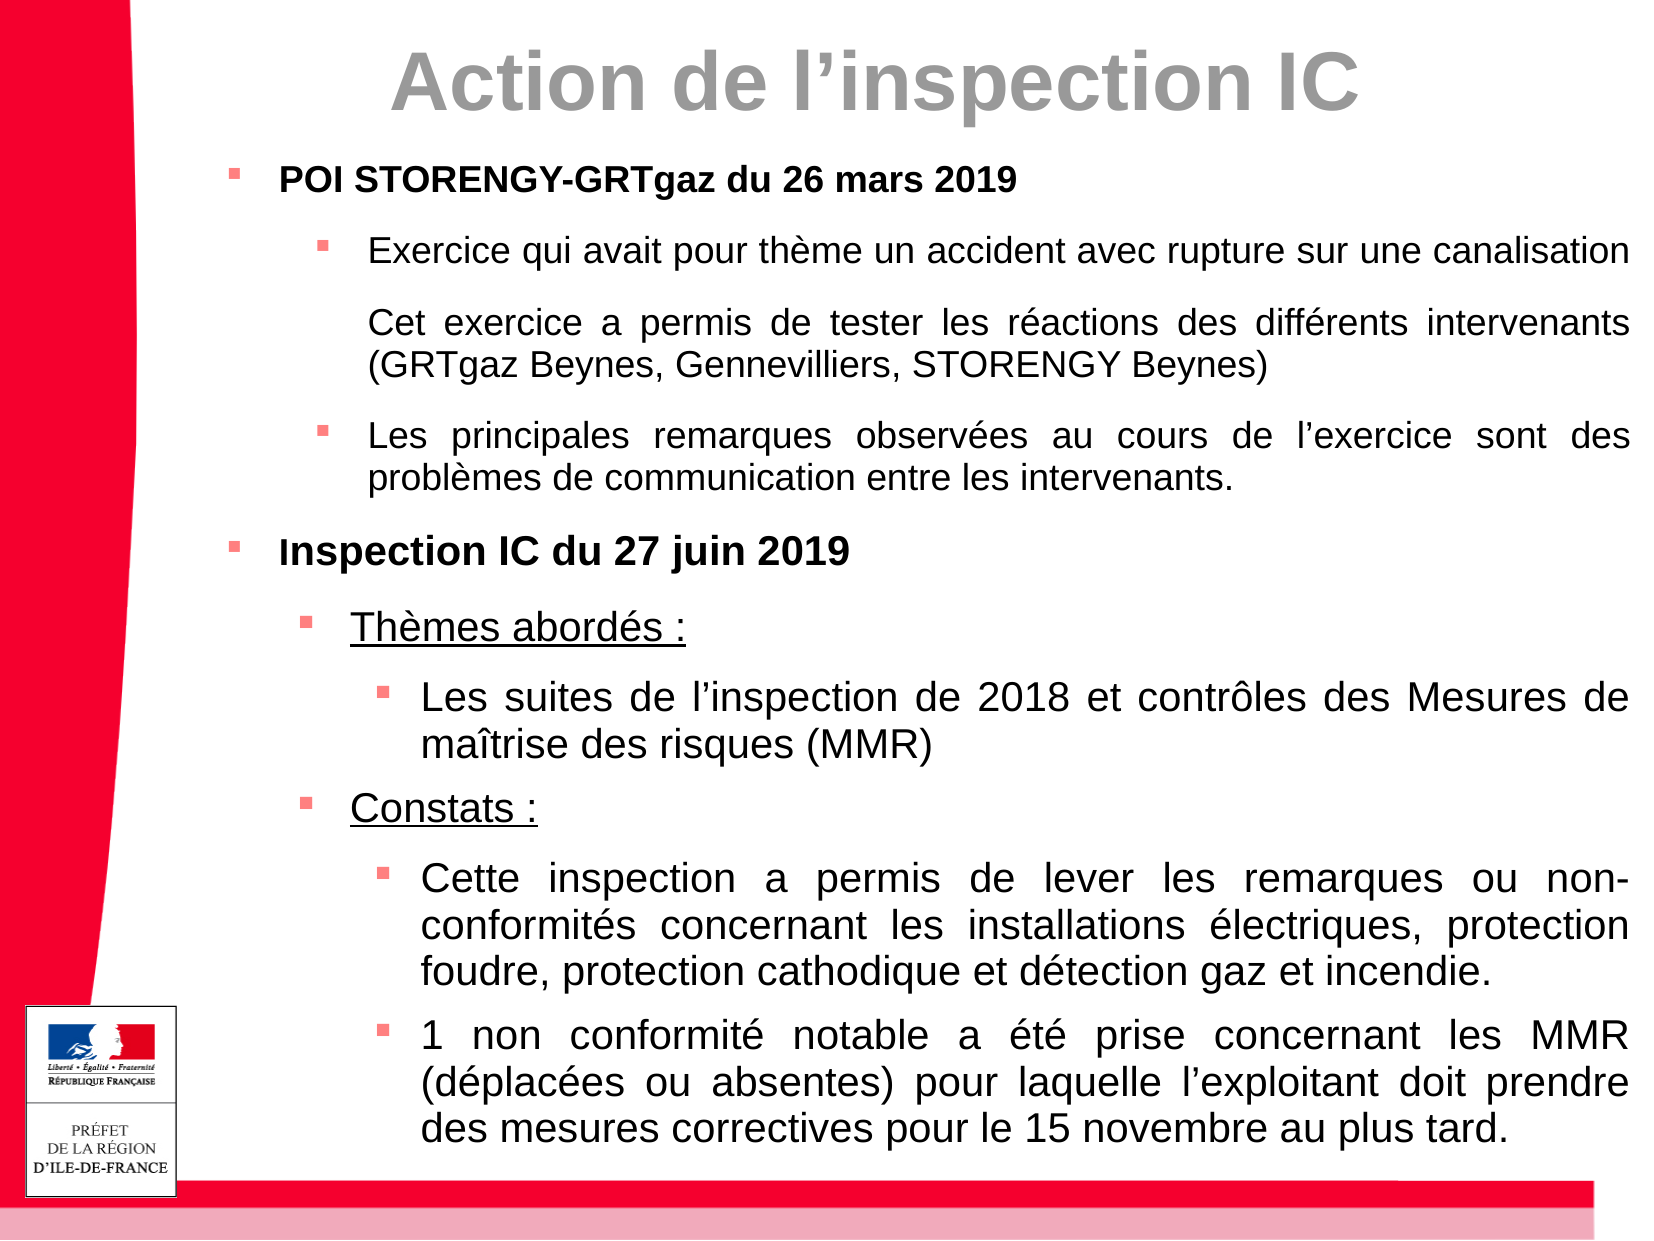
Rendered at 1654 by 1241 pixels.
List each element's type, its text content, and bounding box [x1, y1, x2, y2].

list POI STORENGY-GRTgaz du 26 mars 2019 Exercice qui avait pour thème un accident avec rupture sur une canalisation Cet exercice a permis de tester les réactions des différents intervenants (GRTgaz Beynes, Gennevilliers, STORENGY Beynes) Les principales remarques observées au cours de l’exercice sont des problèmes de communication entre les intervenants. Inspection IC du 27 juin 2019 Thèmes abordés : Les suites de l’inspection de 2018 et contrôles des Mesures de maîtrise des risques (MMR) Constats : Cette inspection a permis de lever les remarques ou non-conformités concernant les installations électriques, protection foudre, protection cathodique et détection gaz et incendie. 1 non conformité notable a été prise concernant les MMR (déplacées ou absentes) pour laquelle l’exploitant doit prendre des mesures correctives pour le 15 novembre au plus tard. [208, 158, 1631, 1152]
title Action de l’inspection IC [111, 30, 1640, 134]
picture [0, 0, 1653, 1240]
